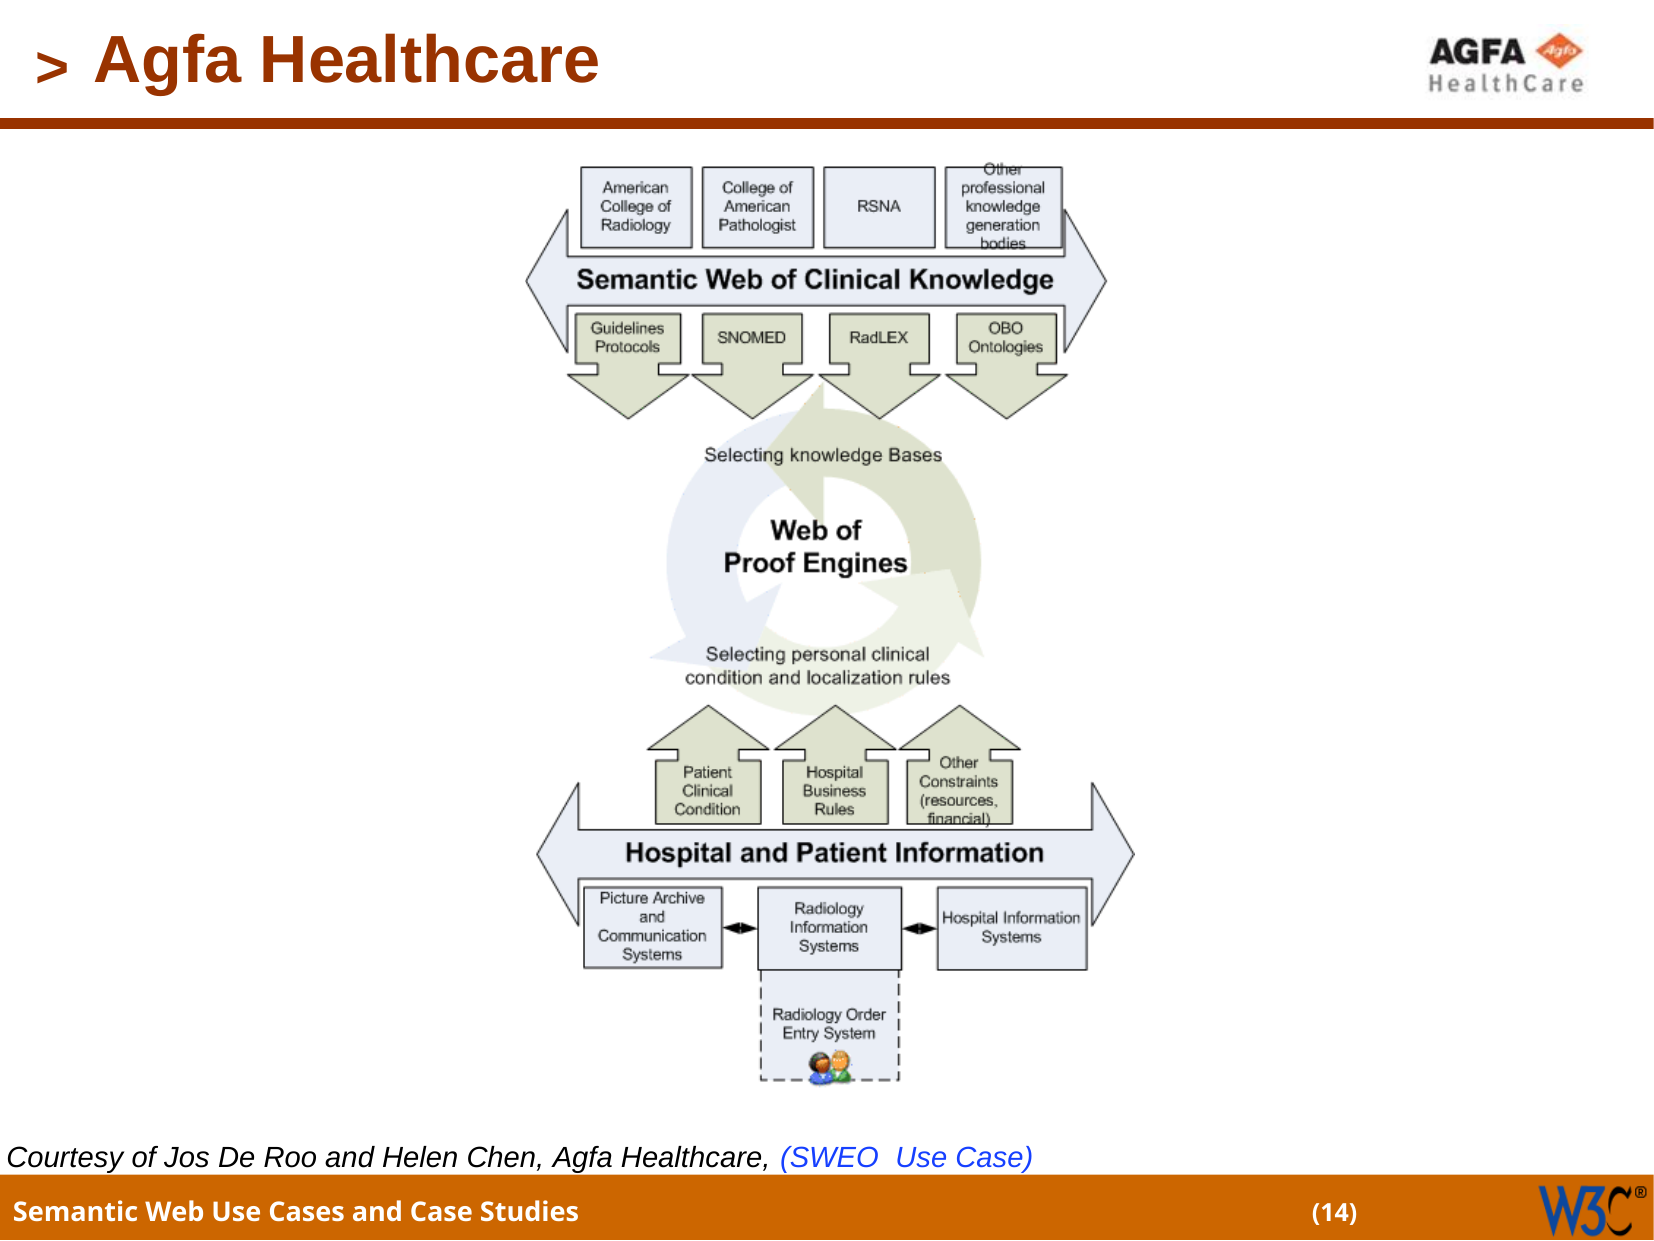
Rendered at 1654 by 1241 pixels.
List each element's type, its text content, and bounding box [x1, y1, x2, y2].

title Agfa Healthcare [93, 0, 1493, 119]
picture [525, 158, 1135, 1092]
text_box Courtesy of Jos De Roo and Helen Chen, Agfa Healthcare, (SWEO Use Case) [6, 1139, 1035, 1173]
picture [1535, 1183, 1651, 1240]
picture [1413, 24, 1603, 108]
